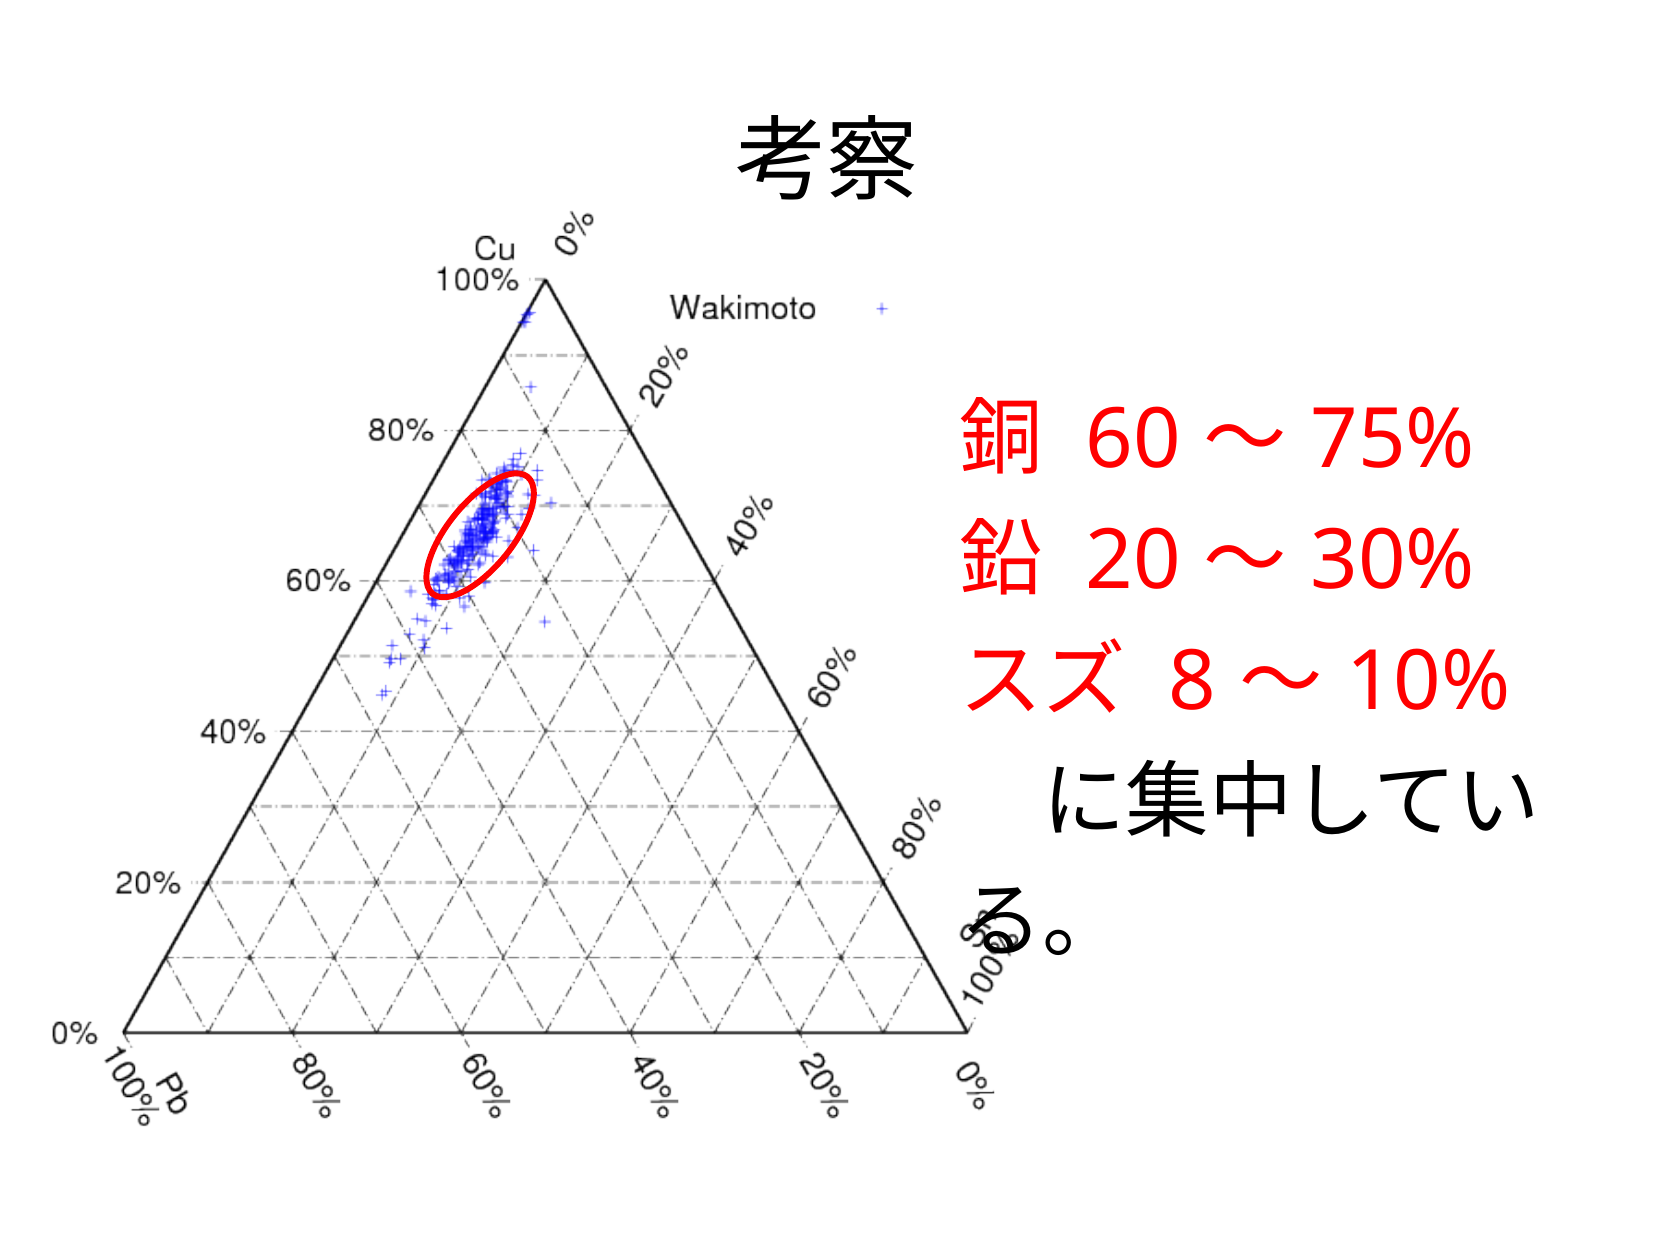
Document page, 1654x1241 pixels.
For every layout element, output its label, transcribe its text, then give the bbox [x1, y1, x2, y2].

picture [990, 936, 1007, 948]
title 考察 [82, 49, 1571, 257]
text_box 銅 60〜75% 鉛 20〜30% スズ 8〜10% に集中している。 [944, 363, 1654, 916]
picture [0, 177, 1211, 1136]
